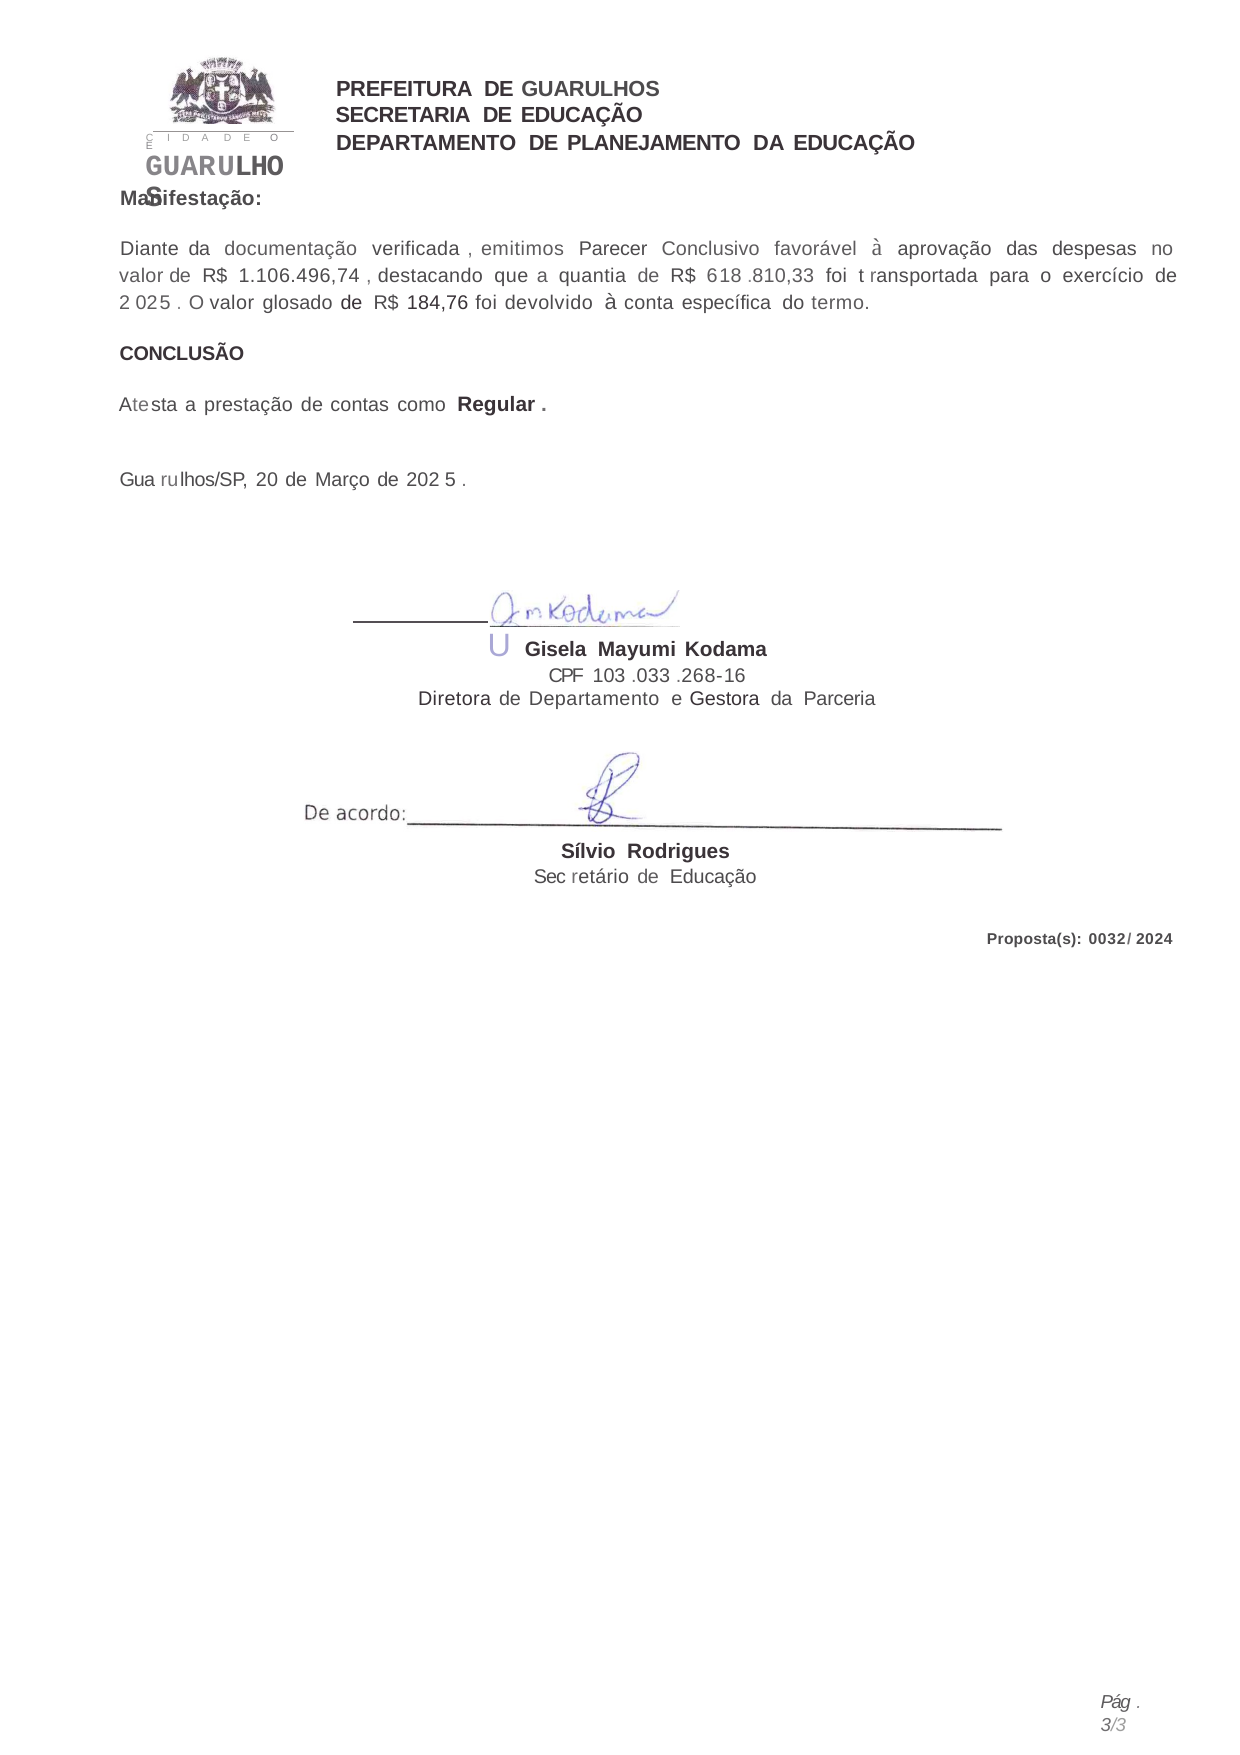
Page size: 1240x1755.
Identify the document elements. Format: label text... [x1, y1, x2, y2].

text_box UGisela Mayumi Kodama CPF 103 .033 .268-16 Diretora de Departamento e Gestora da Parceria [418, 624, 876, 708]
text_box Manifestação: Diante da documentação verificada , emitimos Parecer Conclusivo favorável à aprovação das despesas no valor de R$ 1.106.496,74 , destacando que a quantia de R$ 618 .810,33 foi t ransportada para o exercício de 2 025 . O valor glosado de R$ 184,76 foi devolvido à conta específica do termo. CONCLUSÃO Atesta a prestação de contas como Regular . Gua rulhos/SP, 20 de Março de 202 5 . [117, 184, 1179, 487]
text_box Sílvio Rodrigues Sec retário de Educação Proposta(s): 0032/ 2024 [533, 837, 1176, 947]
text_box [168, 56, 276, 124]
text_box C I D A D E O E GUARULHOS [143, 135, 298, 178]
text_box [304, 752, 1004, 832]
text_box PREFEITURA DE GUARULHOS SECRETARIA DE EDUCAÇÃO DEPARTAMENTO DE PLANEJAMENTO DA EDUCAÇÃO [333, 73, 928, 154]
text_box Pág . 3/3 [1098, 1689, 1169, 1713]
text_box [490, 590, 680, 624]
